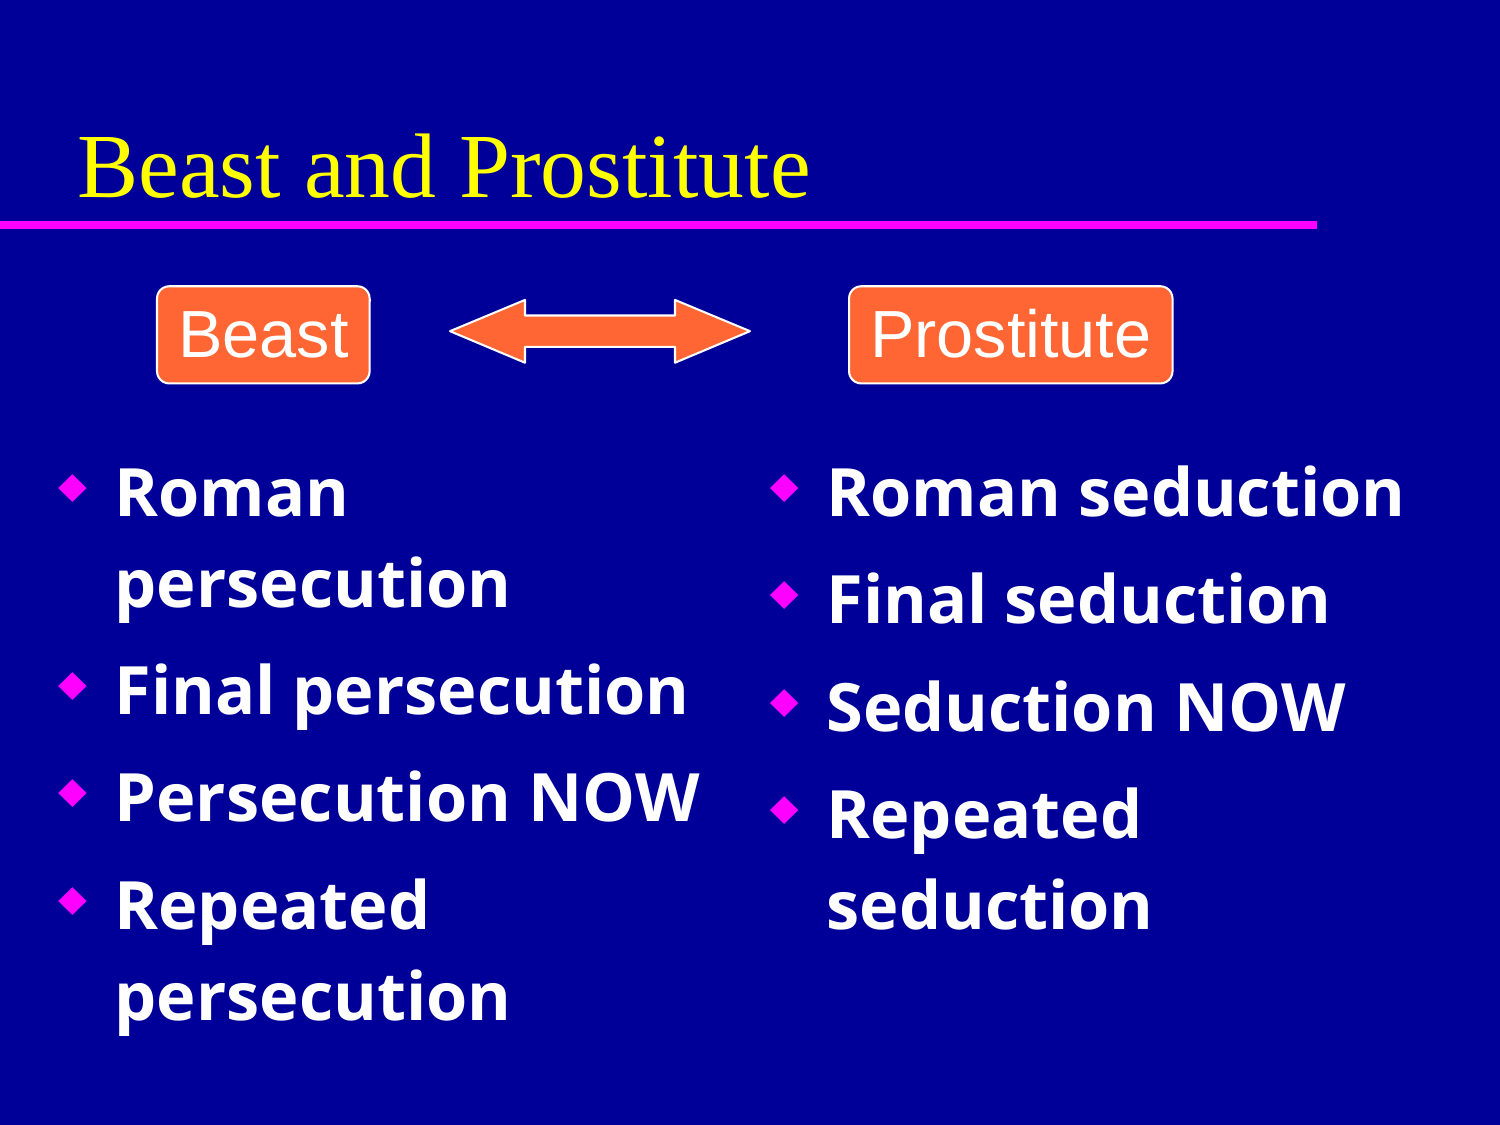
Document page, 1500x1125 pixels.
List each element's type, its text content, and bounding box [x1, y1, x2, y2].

list Roman persecution Final persecution Persecution NOW Repeated persecution [43, 437, 751, 888]
text_box Prostitute [849, 286, 1173, 384]
text_box [450, 299, 751, 363]
title Beast and Prostitute [62, 43, 1475, 225]
list Roman seduction Final seduction Seduction NOW Repeated seduction [755, 437, 1448, 1075]
text_box Beast [157, 286, 370, 384]
